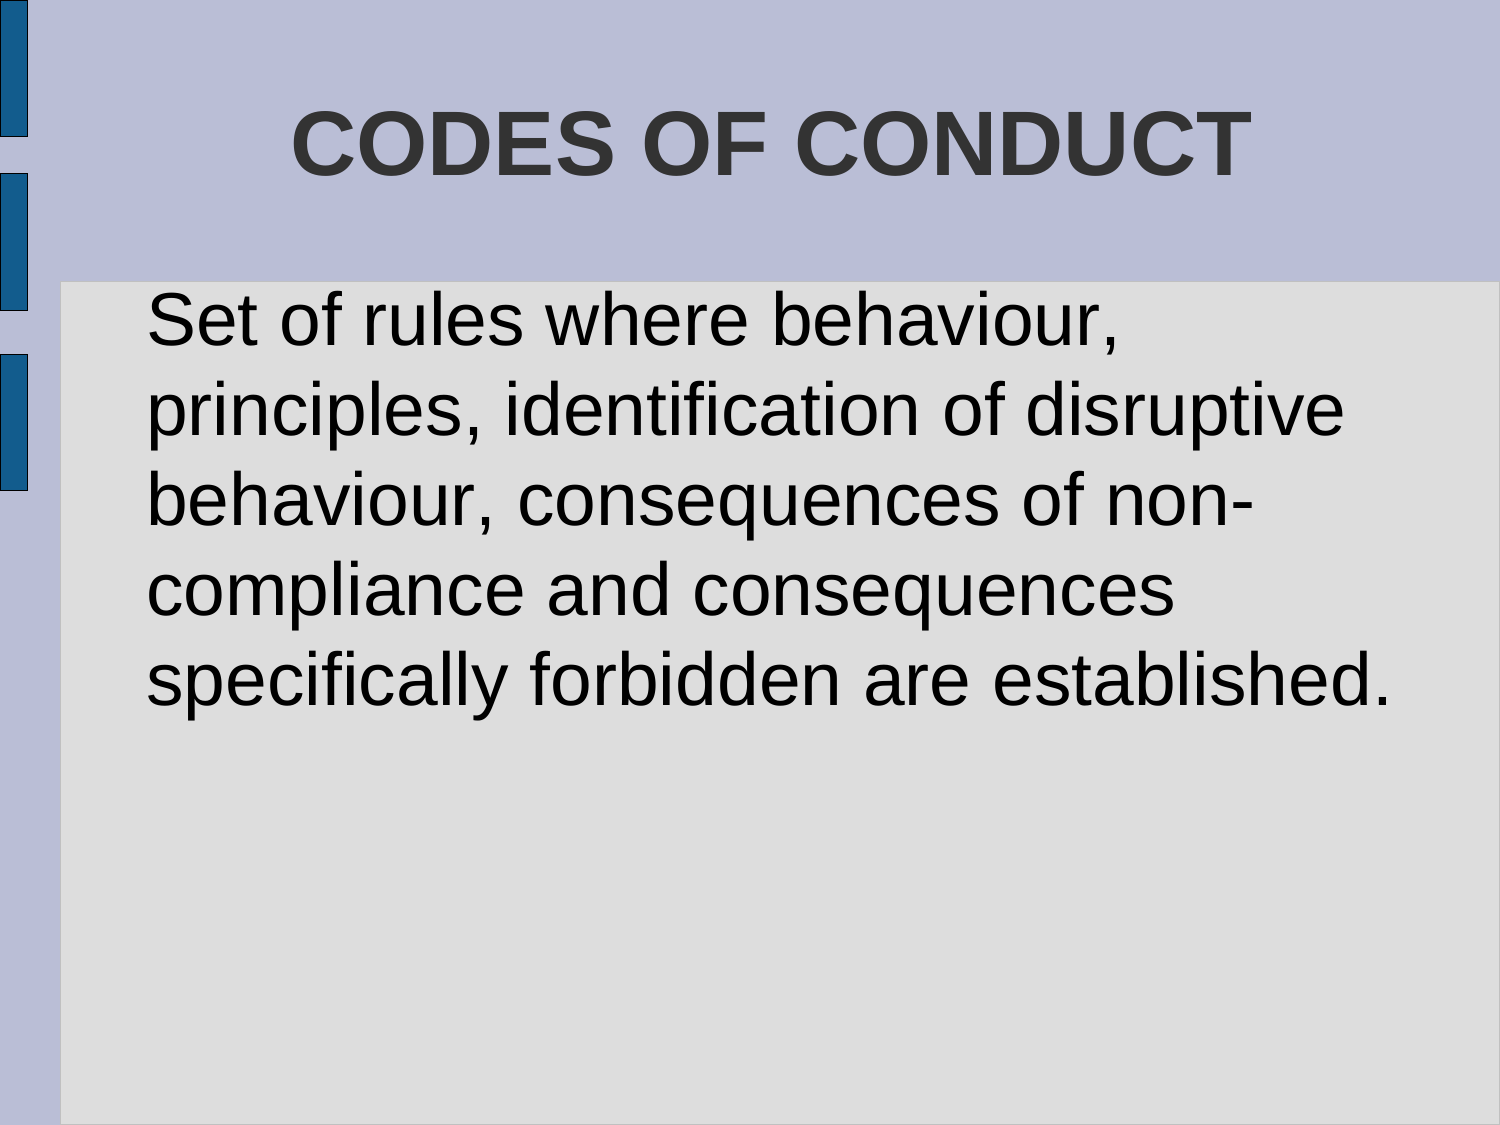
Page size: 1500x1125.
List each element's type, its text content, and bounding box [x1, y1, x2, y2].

list Set of rules where behaviour, principles, identification of disruptive behaviour, consequences of non-compliance and consequences specifically forbidden are established. [75, 262, 1426, 1006]
title CODES OF CONDUCT [75, 45, 1426, 233]
